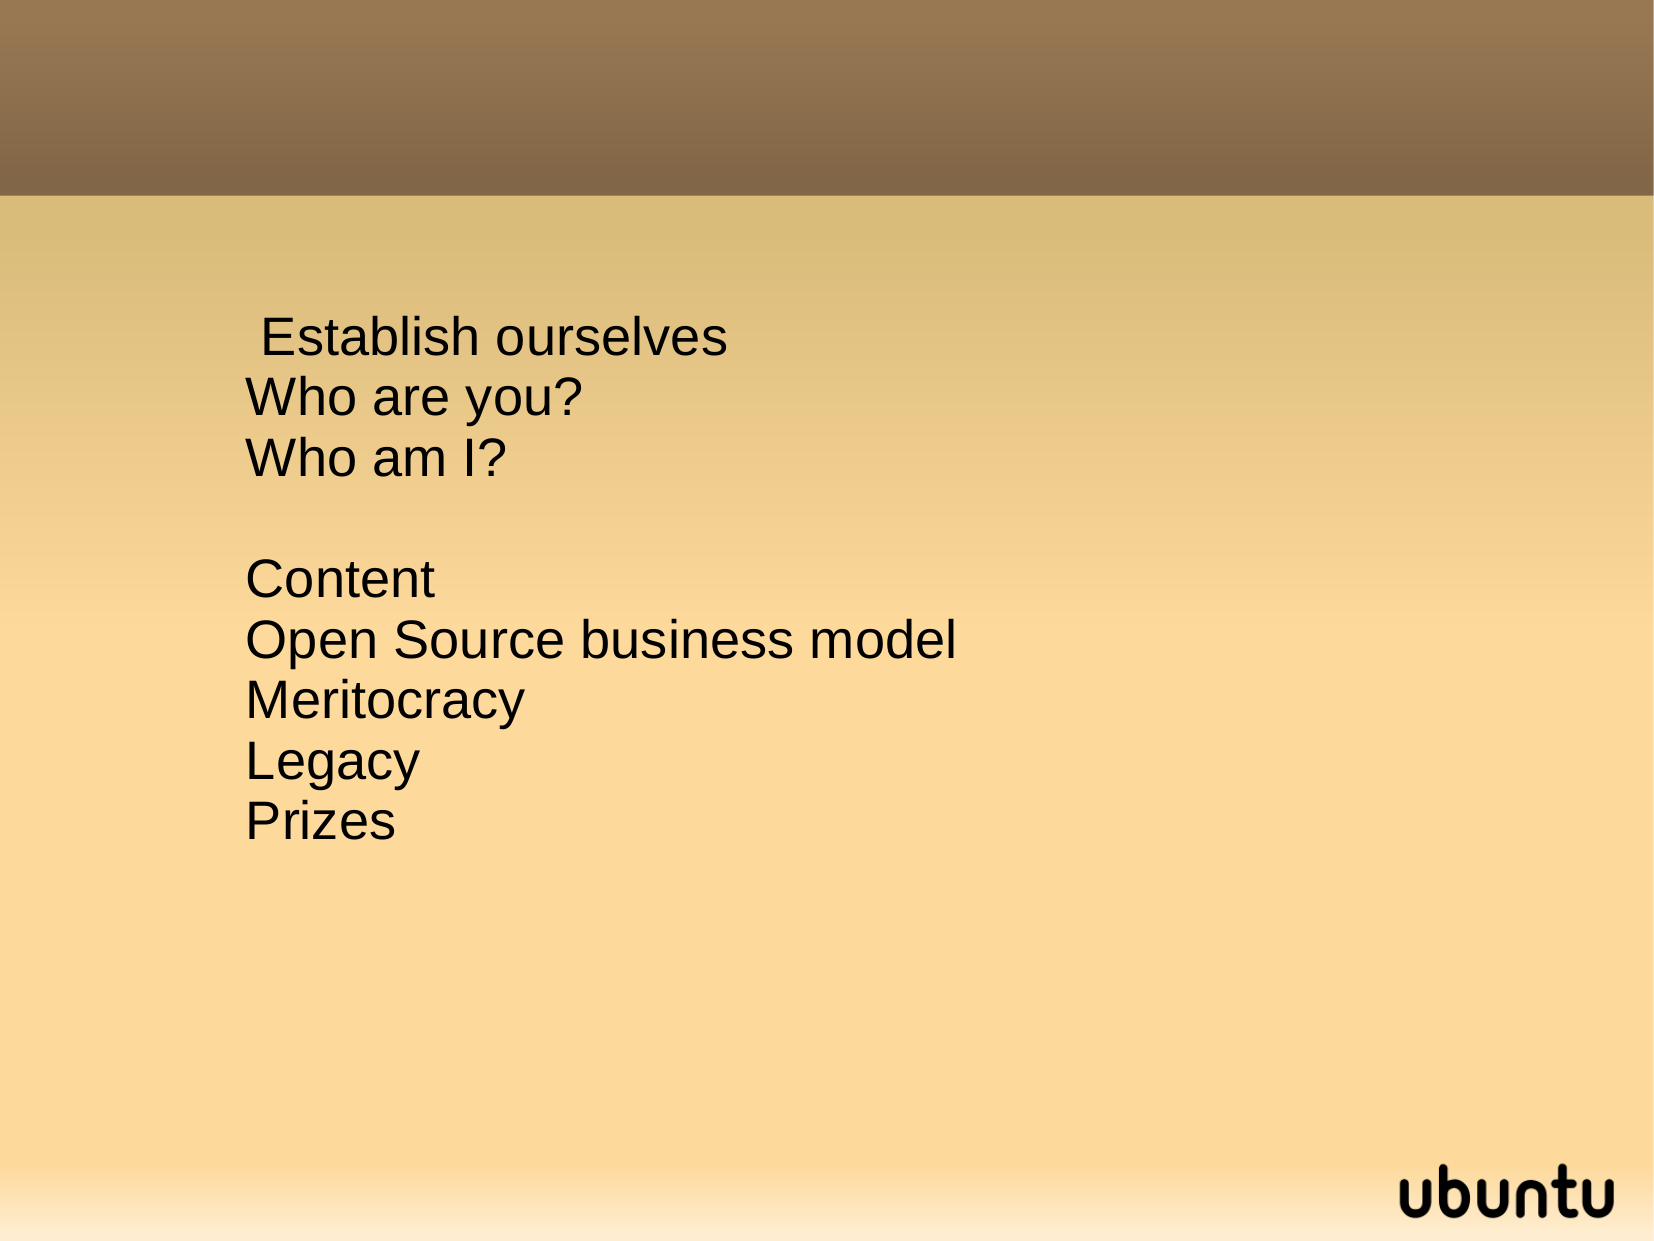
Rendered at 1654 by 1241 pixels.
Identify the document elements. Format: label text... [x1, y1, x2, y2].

picture [0, 0, 1654, 1241]
text_box Establish ourselves Who are you? Who am I? Content Open Source business model Meritocracy Legacy Prizes [231, 298, 993, 859]
